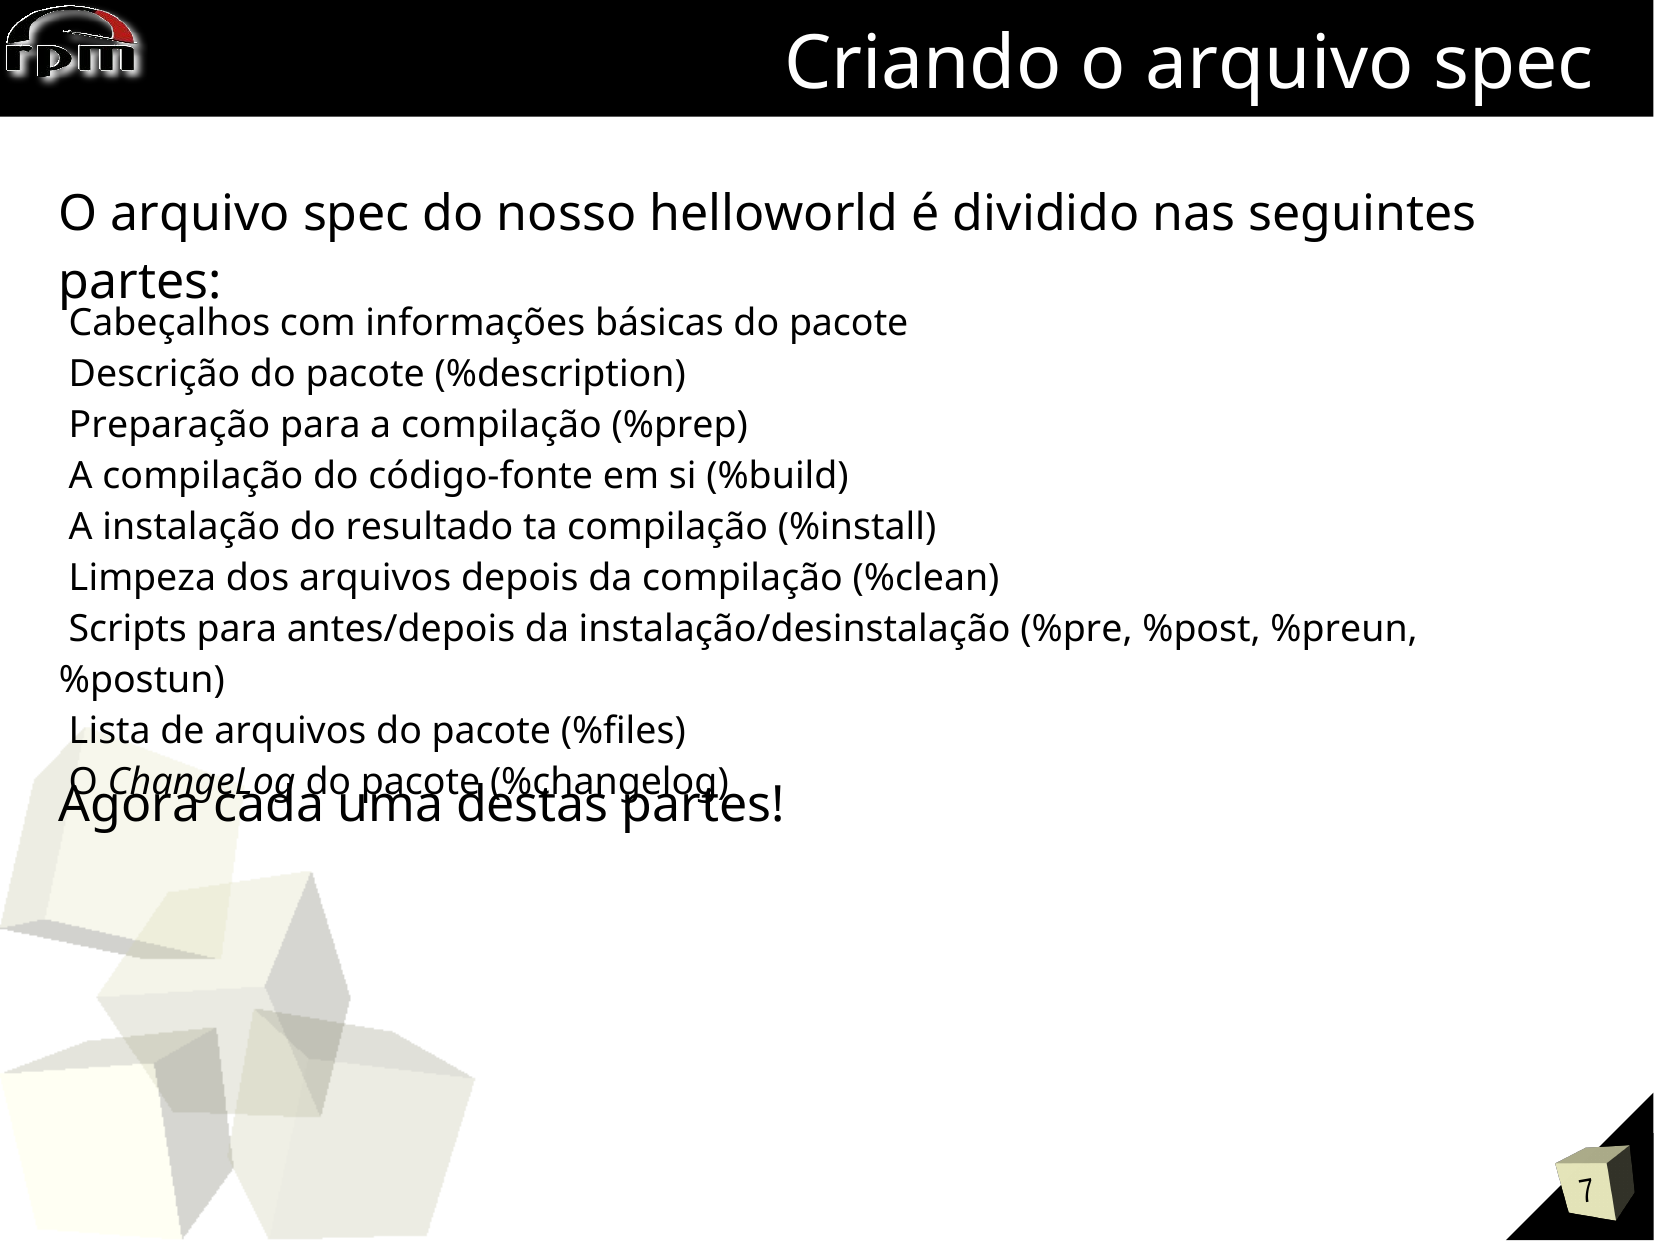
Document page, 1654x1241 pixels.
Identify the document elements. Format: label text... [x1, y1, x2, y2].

text_box Agora cada uma destas partes! [59, 767, 1595, 829]
picture [381, 726, 393, 741]
picture [0, 0, 118, 89]
picture [134, 733, 144, 741]
picture [189, 726, 199, 731]
picture [219, 733, 229, 741]
text_box O arquivo spec do nosso helloworld é dividido nas seguintes partes: [59, 177, 1625, 238]
picture [311, 726, 320, 740]
title Criando o arquivo spec [118, 0, 1595, 119]
picture [437, 726, 449, 741]
text_box Cabeçalhos com informações básicas do pacote Descrição do pacote (%description) Preparação para a compilação (%prep) A compilação do código-fonte em si (%build) A instalação do resultado ta compilação (%install) Limpeza dos arquivos depois da compilação (%clean) Scripts para antes/depois da instalação/desinstalação (%pre, %post, %preun, %postun) Lista de arquivos do pacote (%files) O ChangeLog do pacote (%changelog) [59, 295, 1565, 703]
picture [165, 726, 177, 741]
picture [279, 726, 290, 741]
picture [255, 726, 267, 741]
picture [404, 726, 416, 741]
picture [0, 726, 477, 1241]
picture [459, 733, 469, 741]
picture [330, 726, 342, 741]
